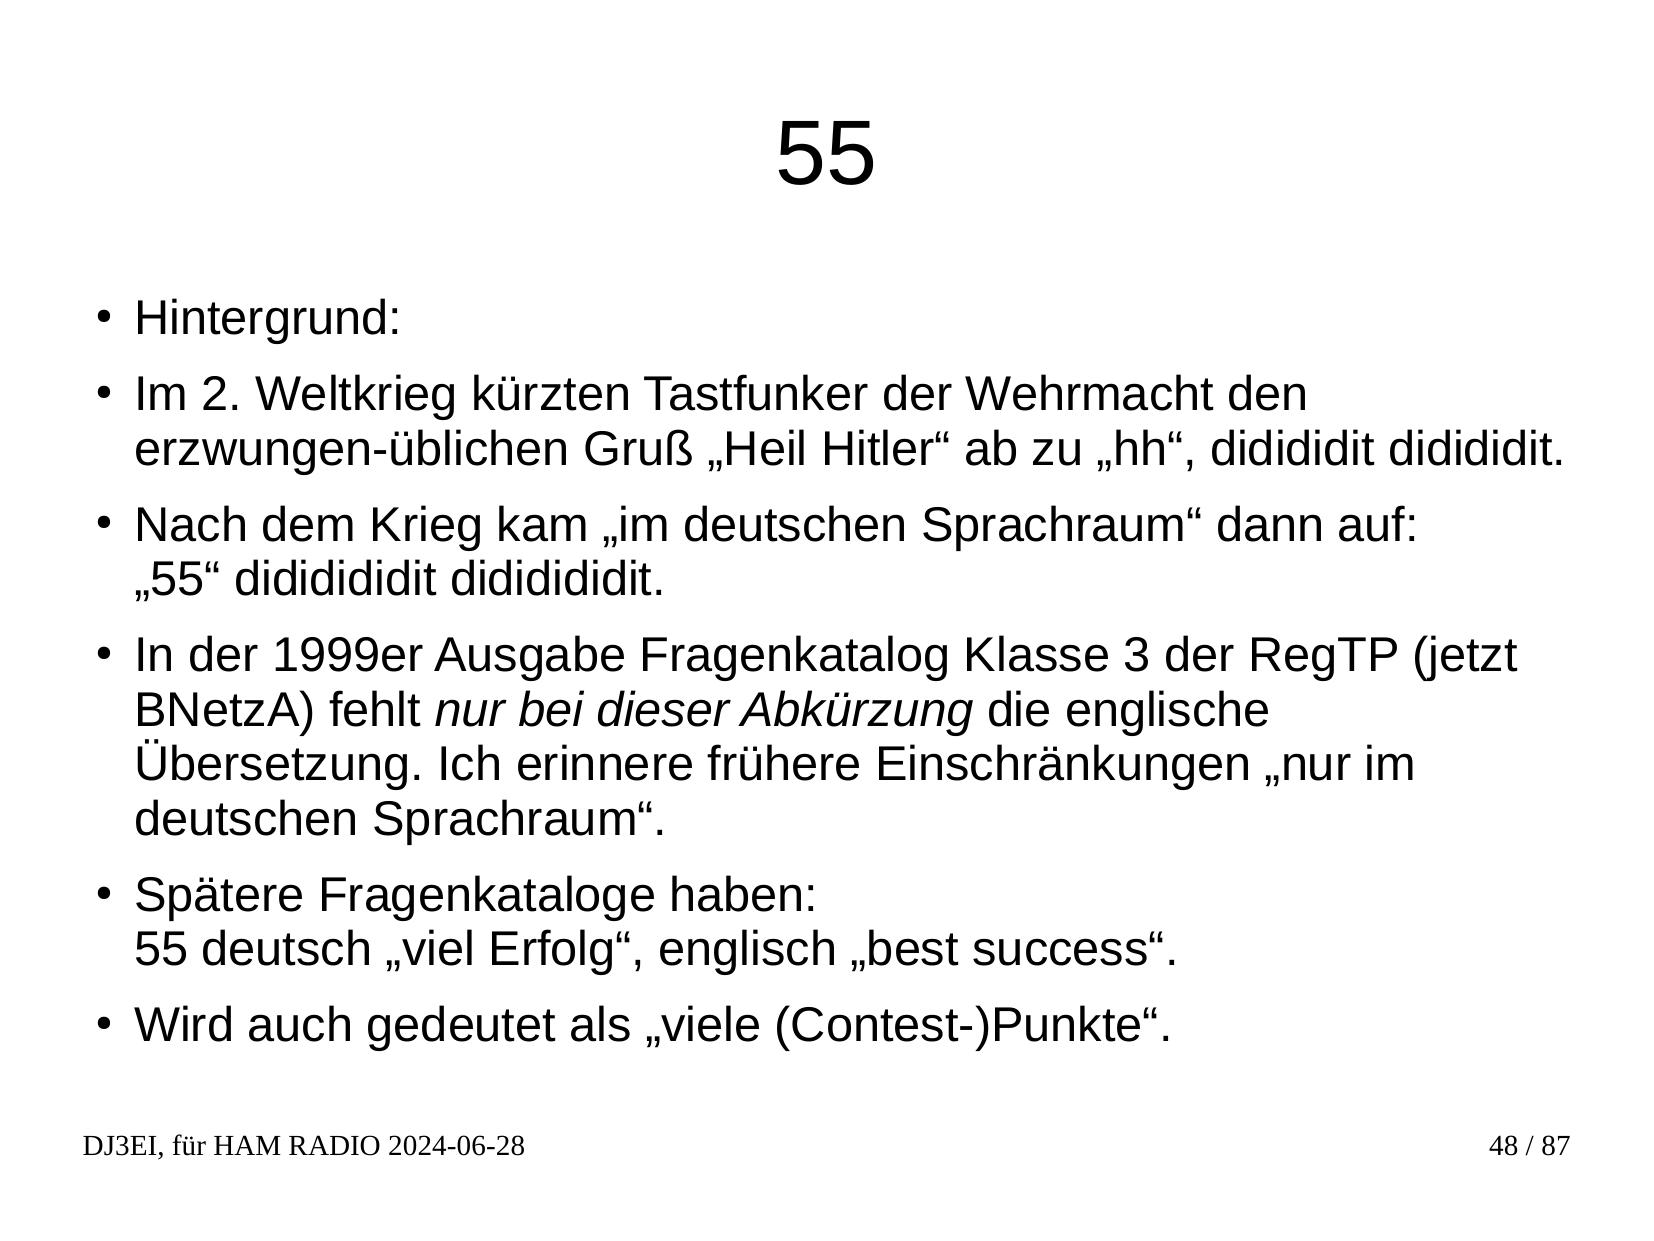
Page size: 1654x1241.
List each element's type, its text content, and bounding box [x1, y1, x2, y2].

title 55 [82, 49, 1571, 257]
list Hintergrund: Im 2. Weltkrieg kürzten Tastfunker der Wehrmacht den erzwungen-üblichen Gruß „Heil Hitler“ ab zu „hh“, didididit didididit. Nach dem Krieg kam „im deutschen Sprachraum“ dann auf: „55“ dididididit dididididit. In der 1999er Ausgabe Fragenkatalog Klasse 3 der RegTP (jetzt BNetzA) fehlt nur bei dieser Abkürzung die englische Übersetzung. Ich erinnere frühere Einschränkungen „nur im deutschen Sprachraum“. Spätere Fragenkataloge haben: 55 deutsch „viel Erfolg“, englisch „best success“. Wird auch gedeutet als „viele (Contest-)Punkte“. [82, 290, 1571, 1063]
